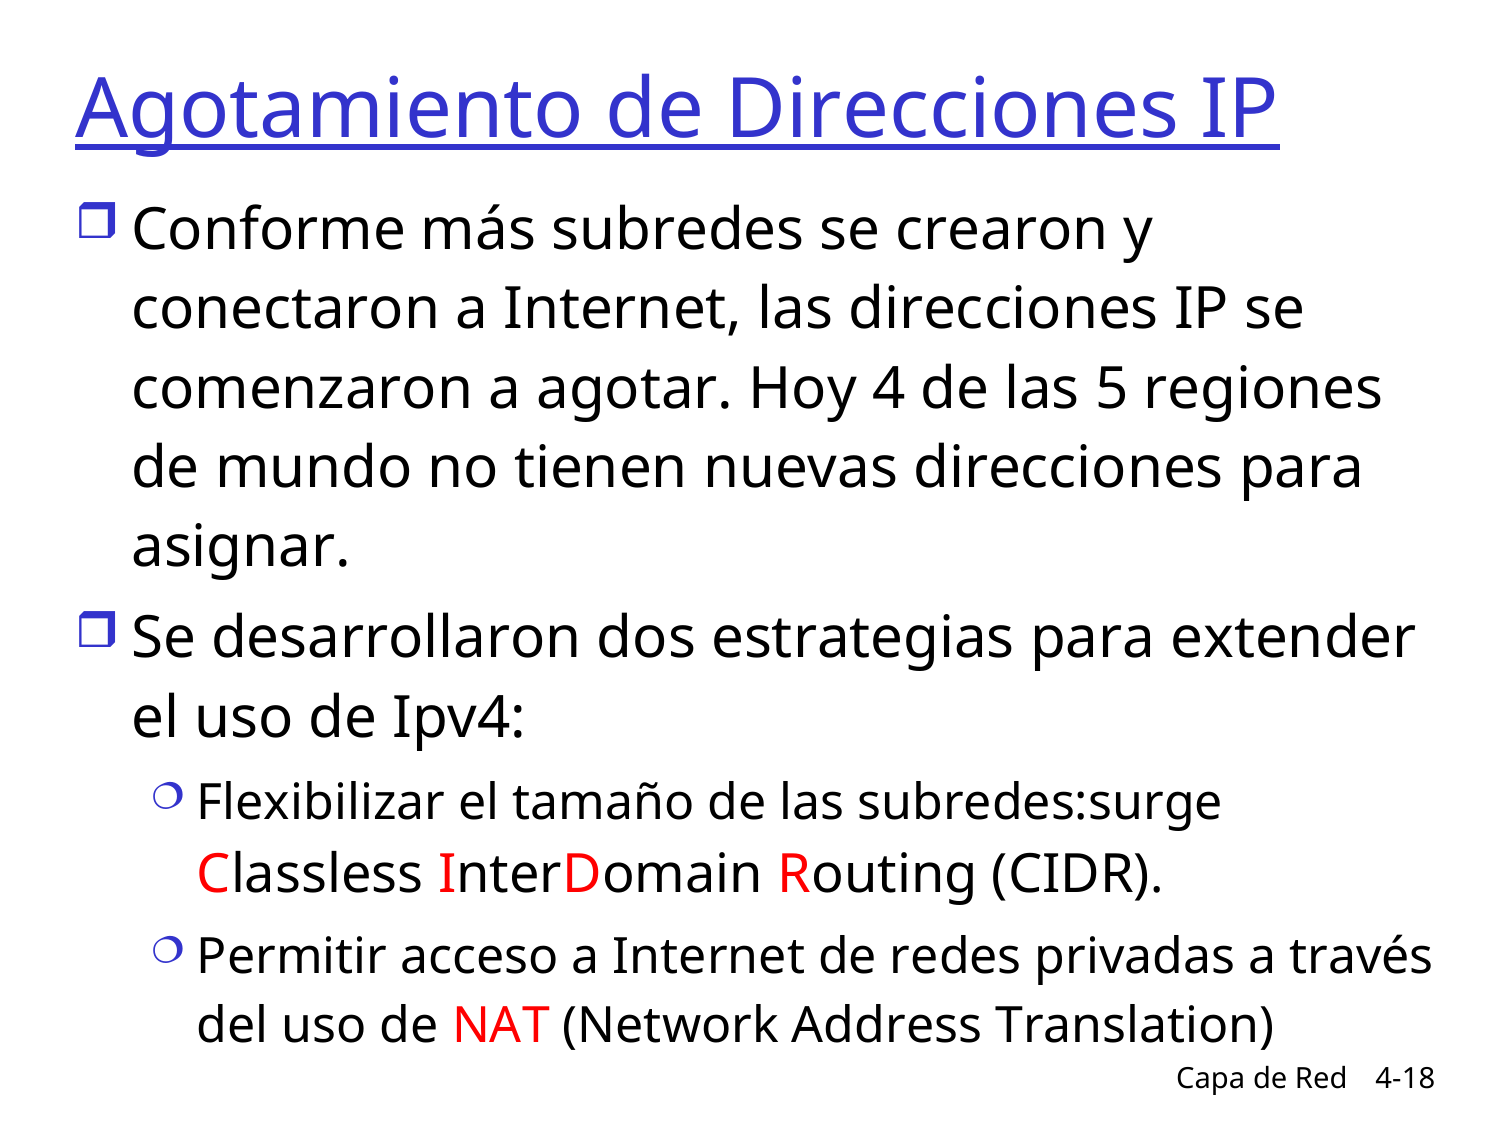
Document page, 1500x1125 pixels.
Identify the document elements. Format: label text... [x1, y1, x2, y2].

list Conforme más subredes se crearon y conectaron a Internet, las direcciones IP se comenzaron a agotar. Hoy 4 de las 5 regiones de mundo no tienen nuevas direcciones para asignar. Se desarrollaron dos estrategias para extender el uso de Ipv4: Flexibilizar el tamaño de las subredes:surge Classless InterDomain Routing (CIDR). Permitir acceso a Internet de redes privadas a través del uso de NAT (Network Address Translation) [75, 187, 1463, 991]
title Agotamiento de Direcciones IP [75, 30, 1463, 181]
